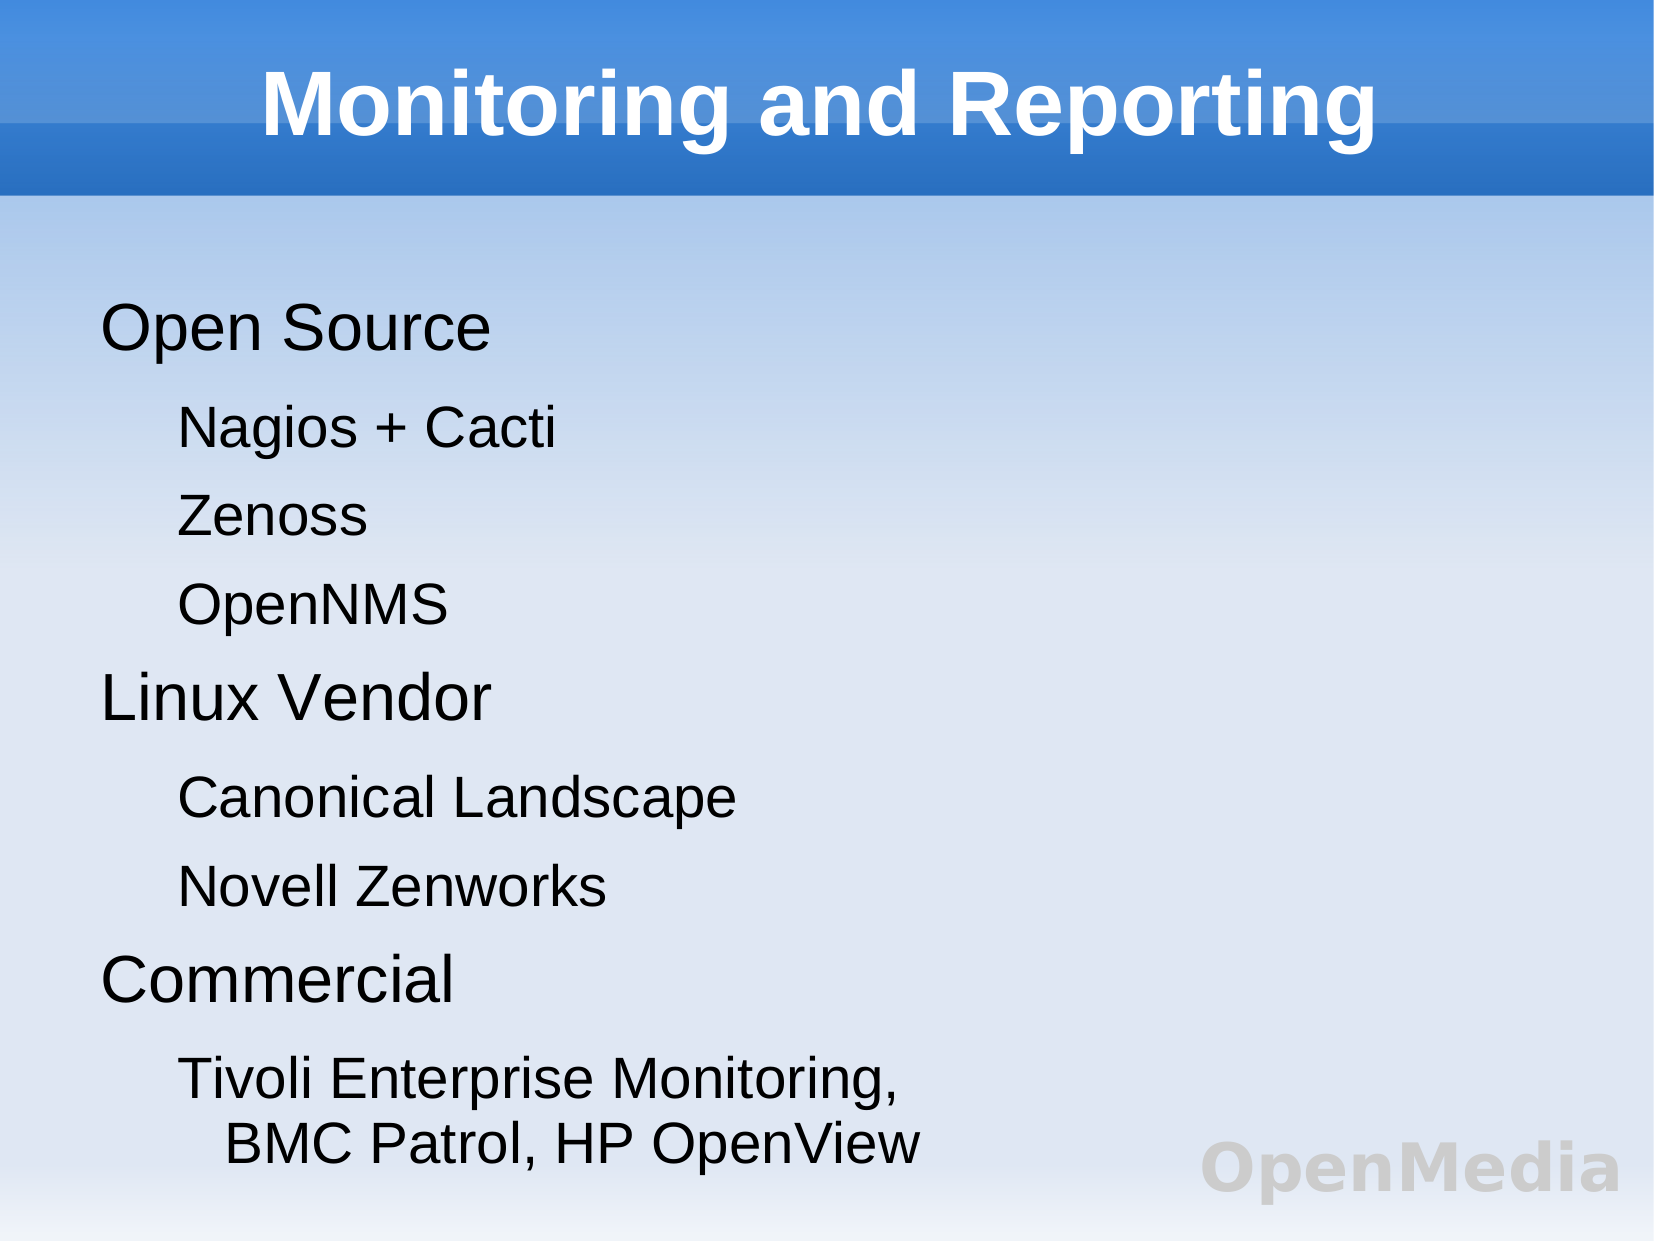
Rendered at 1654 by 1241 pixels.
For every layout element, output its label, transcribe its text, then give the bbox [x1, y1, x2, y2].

picture [0, 0, 1654, 1241]
title Monitoring and Reporting [76, 7, 1565, 200]
list Open Source Nagios + Cacti Zenoss OpenNMS Linux Vendor Canonical Landscape Novell Zenworks Commercial Tivoli Enterprise Monitoring, BMC Patrol, HP OpenView [82, 290, 1571, 1177]
